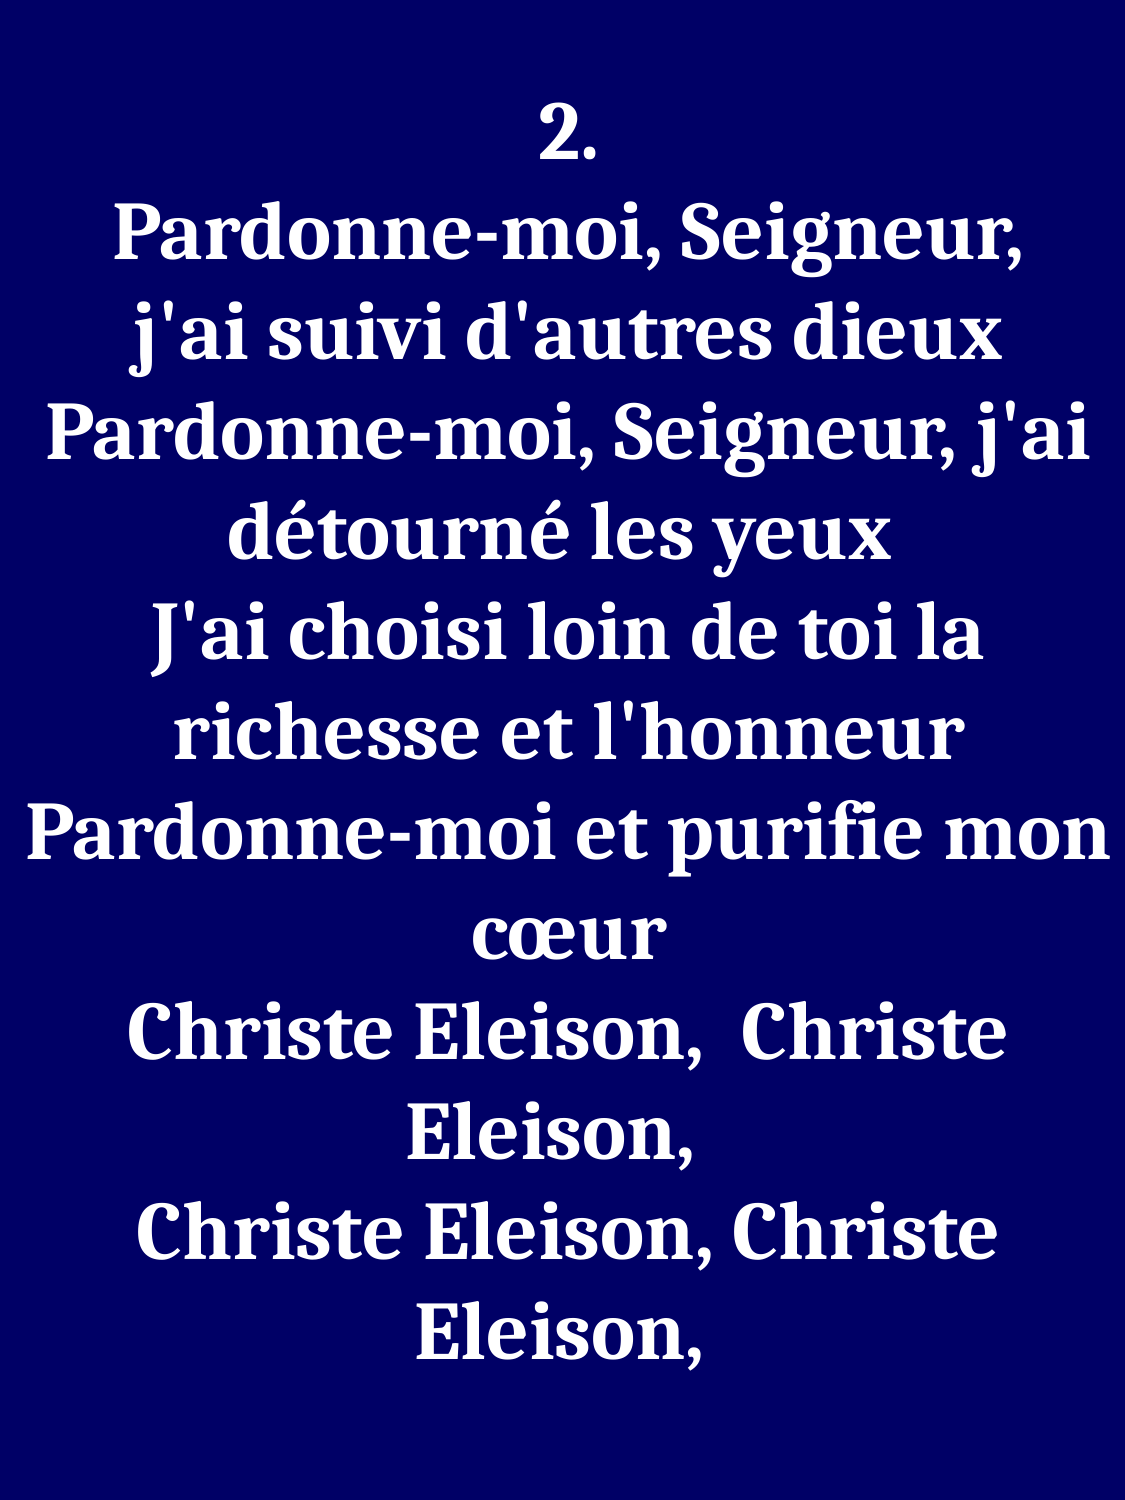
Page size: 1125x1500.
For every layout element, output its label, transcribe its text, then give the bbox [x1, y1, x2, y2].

text_box 2. Pardonne-moi, Seigneur, j'ai suivi d'autres dieux Pardonne-moi, Seigneur, j'ai détourné les yeux J'ai choisi loin de toi la richesse et l'honneur Pardonne-moi et purifie mon cœur Christe Eleison, Christe Eleison, Christe Eleison, Christe Eleison, [6, 23, 1125, 1359]
